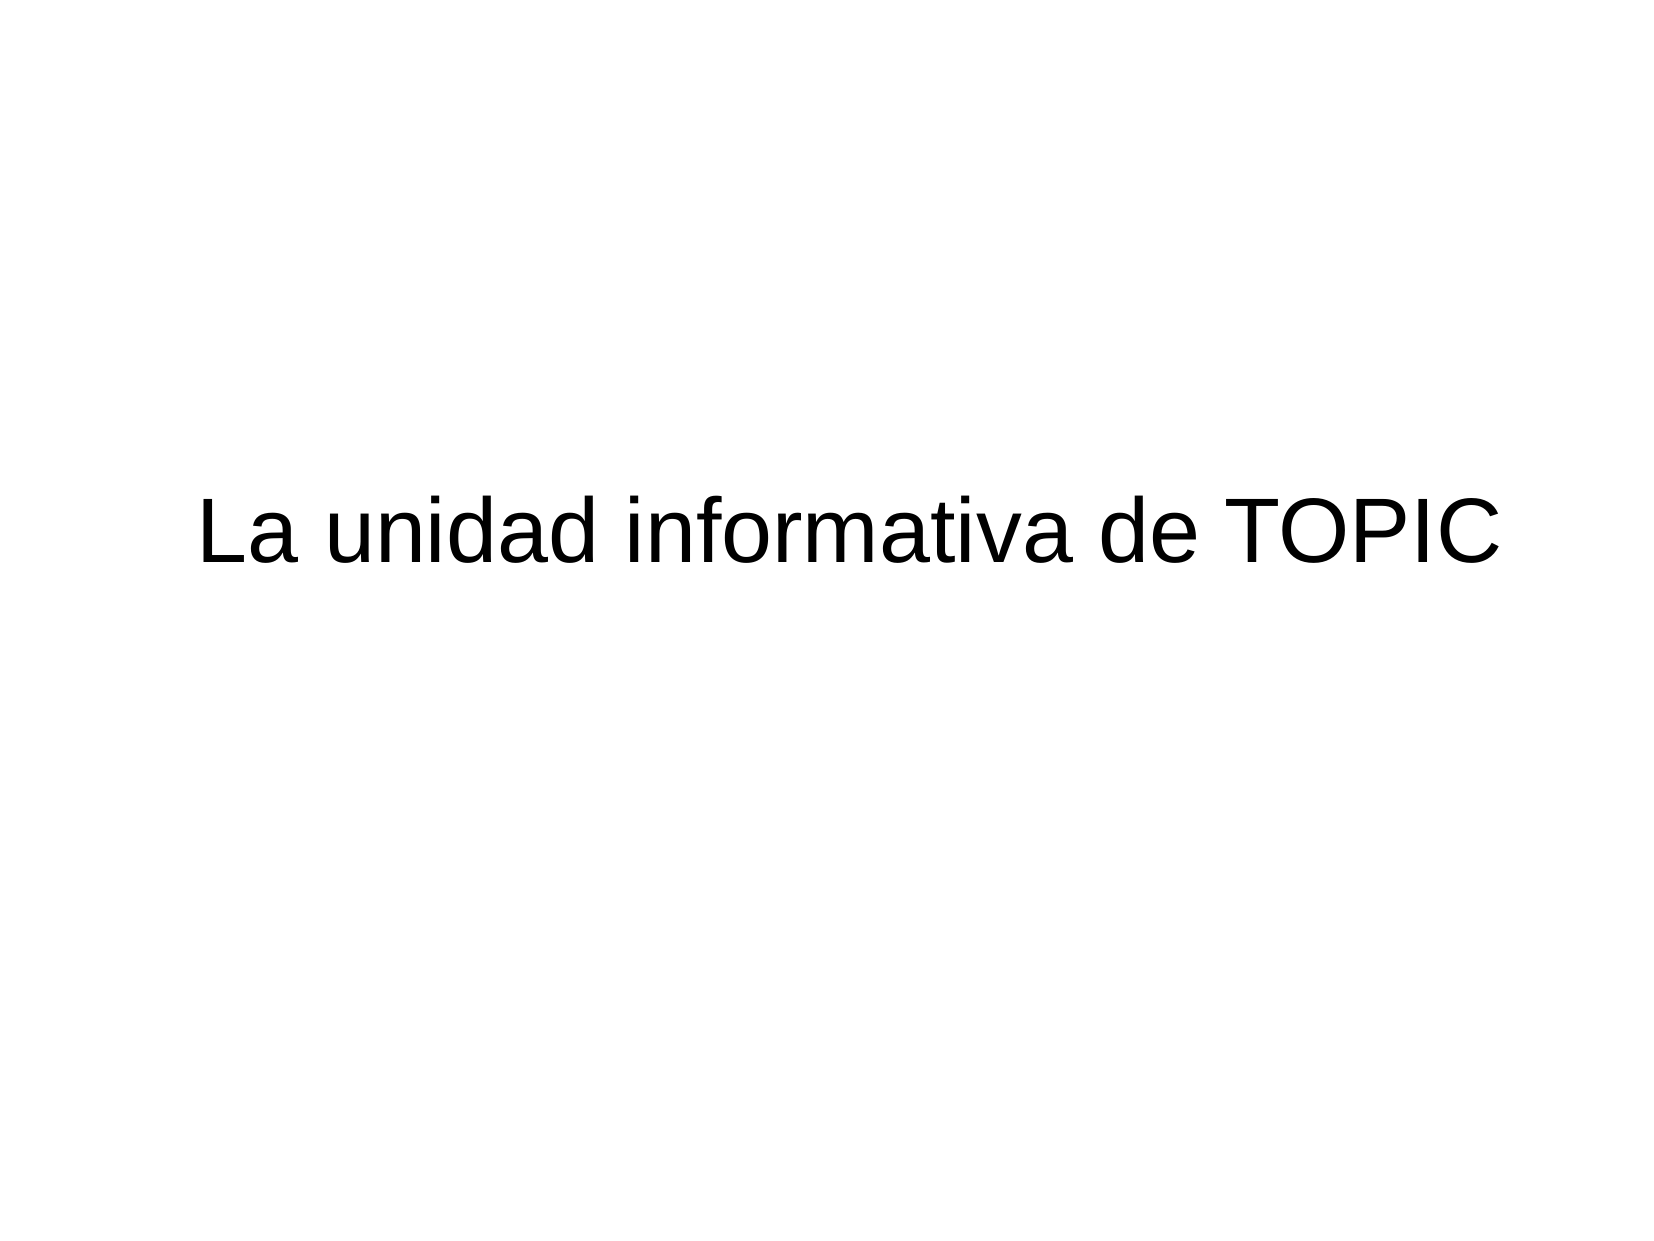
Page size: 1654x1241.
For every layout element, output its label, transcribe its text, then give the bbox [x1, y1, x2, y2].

text_box La unidad informativa de TOPIC [283, 472, 1418, 693]
